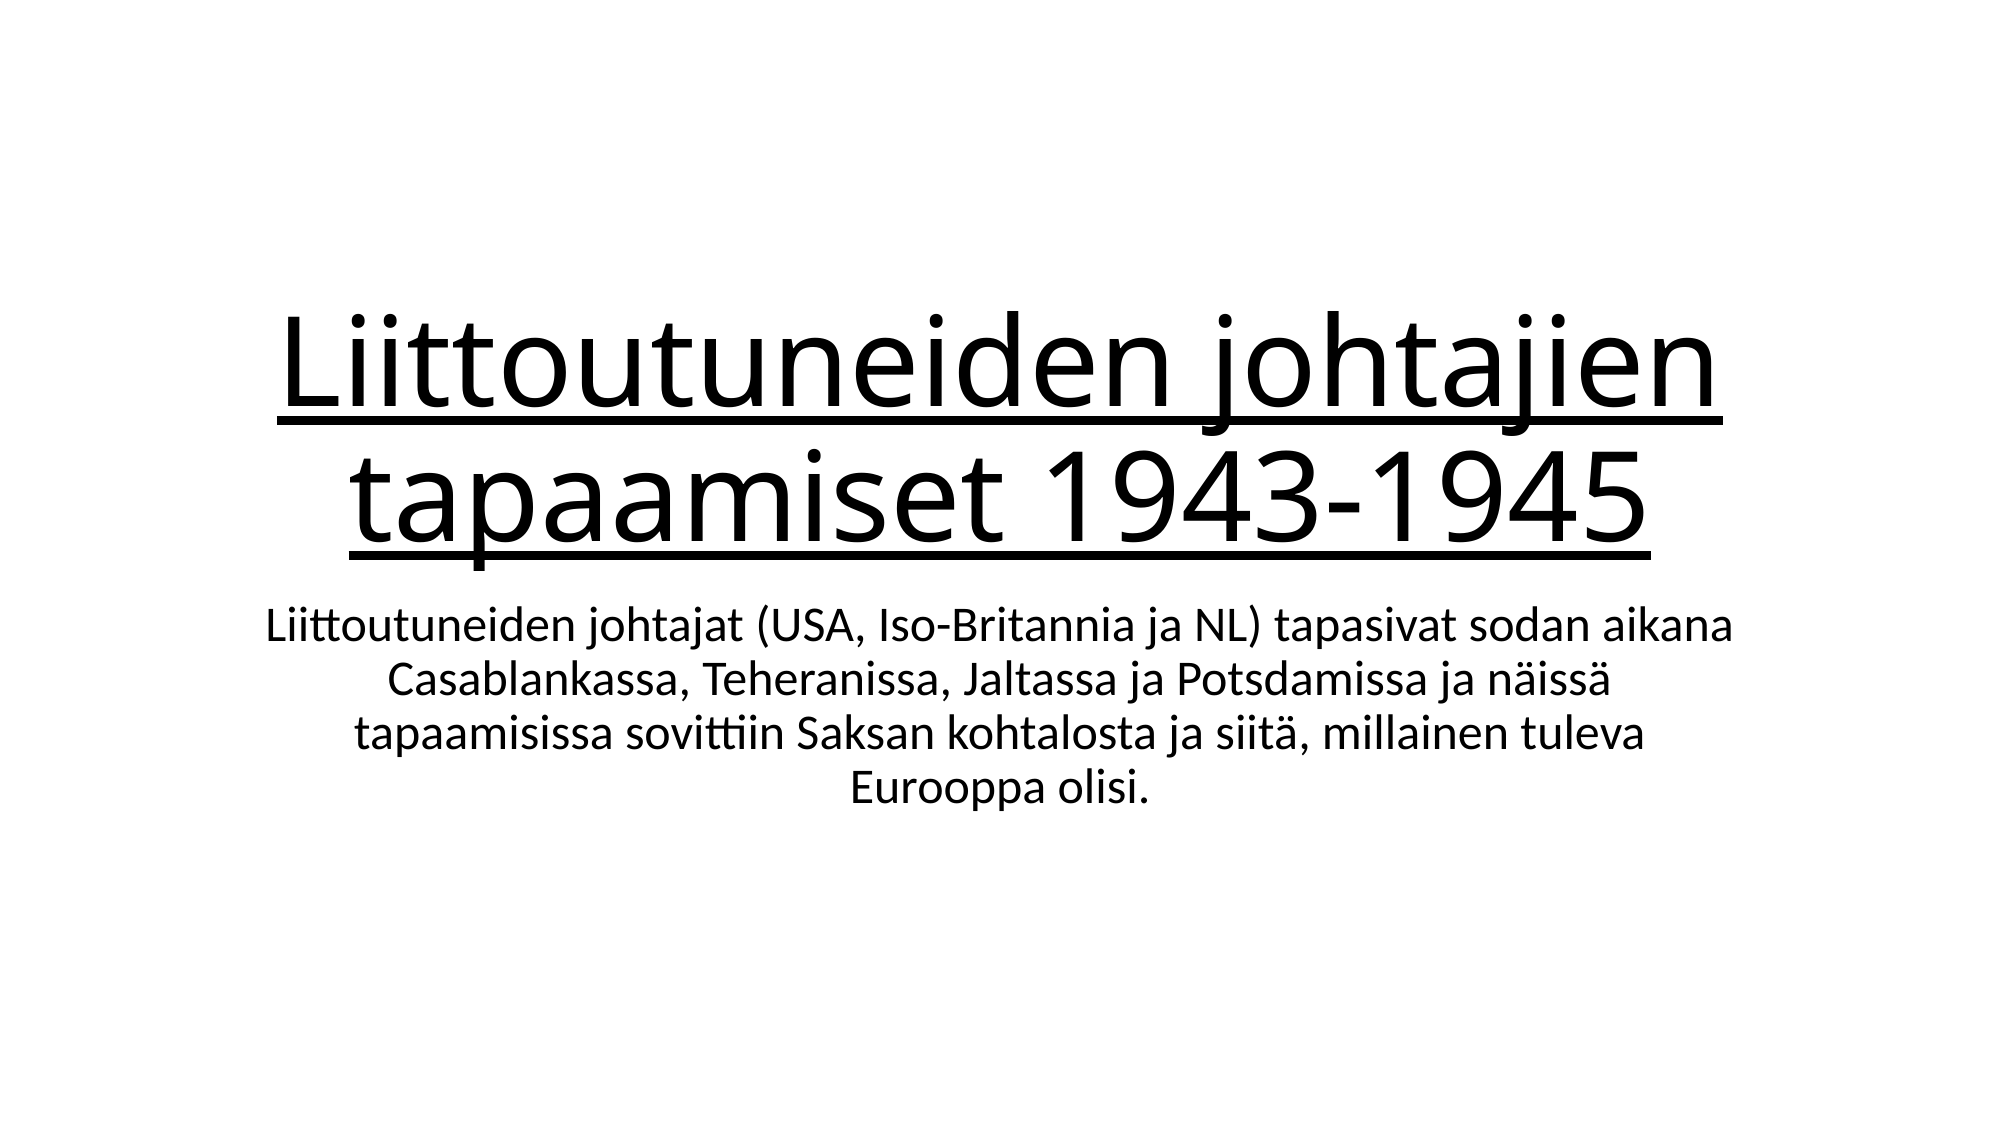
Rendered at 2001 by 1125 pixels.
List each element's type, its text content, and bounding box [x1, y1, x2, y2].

title Liittoutuneiden johtajien tapaamiset 1943-1945 [249, 184, 1750, 576]
subtitle Liittoutuneiden johtajat (USA, Iso-Britannia ja NL) tapasivat sodan aikana Casablankassa, Teheranissa, Jaltassa ja Potsdamissa ja näissä tapaamisissa sovittiin Saksan kohtalosta ja siitä, millainen tuleva Eurooppa olisi. [249, 590, 1750, 863]
